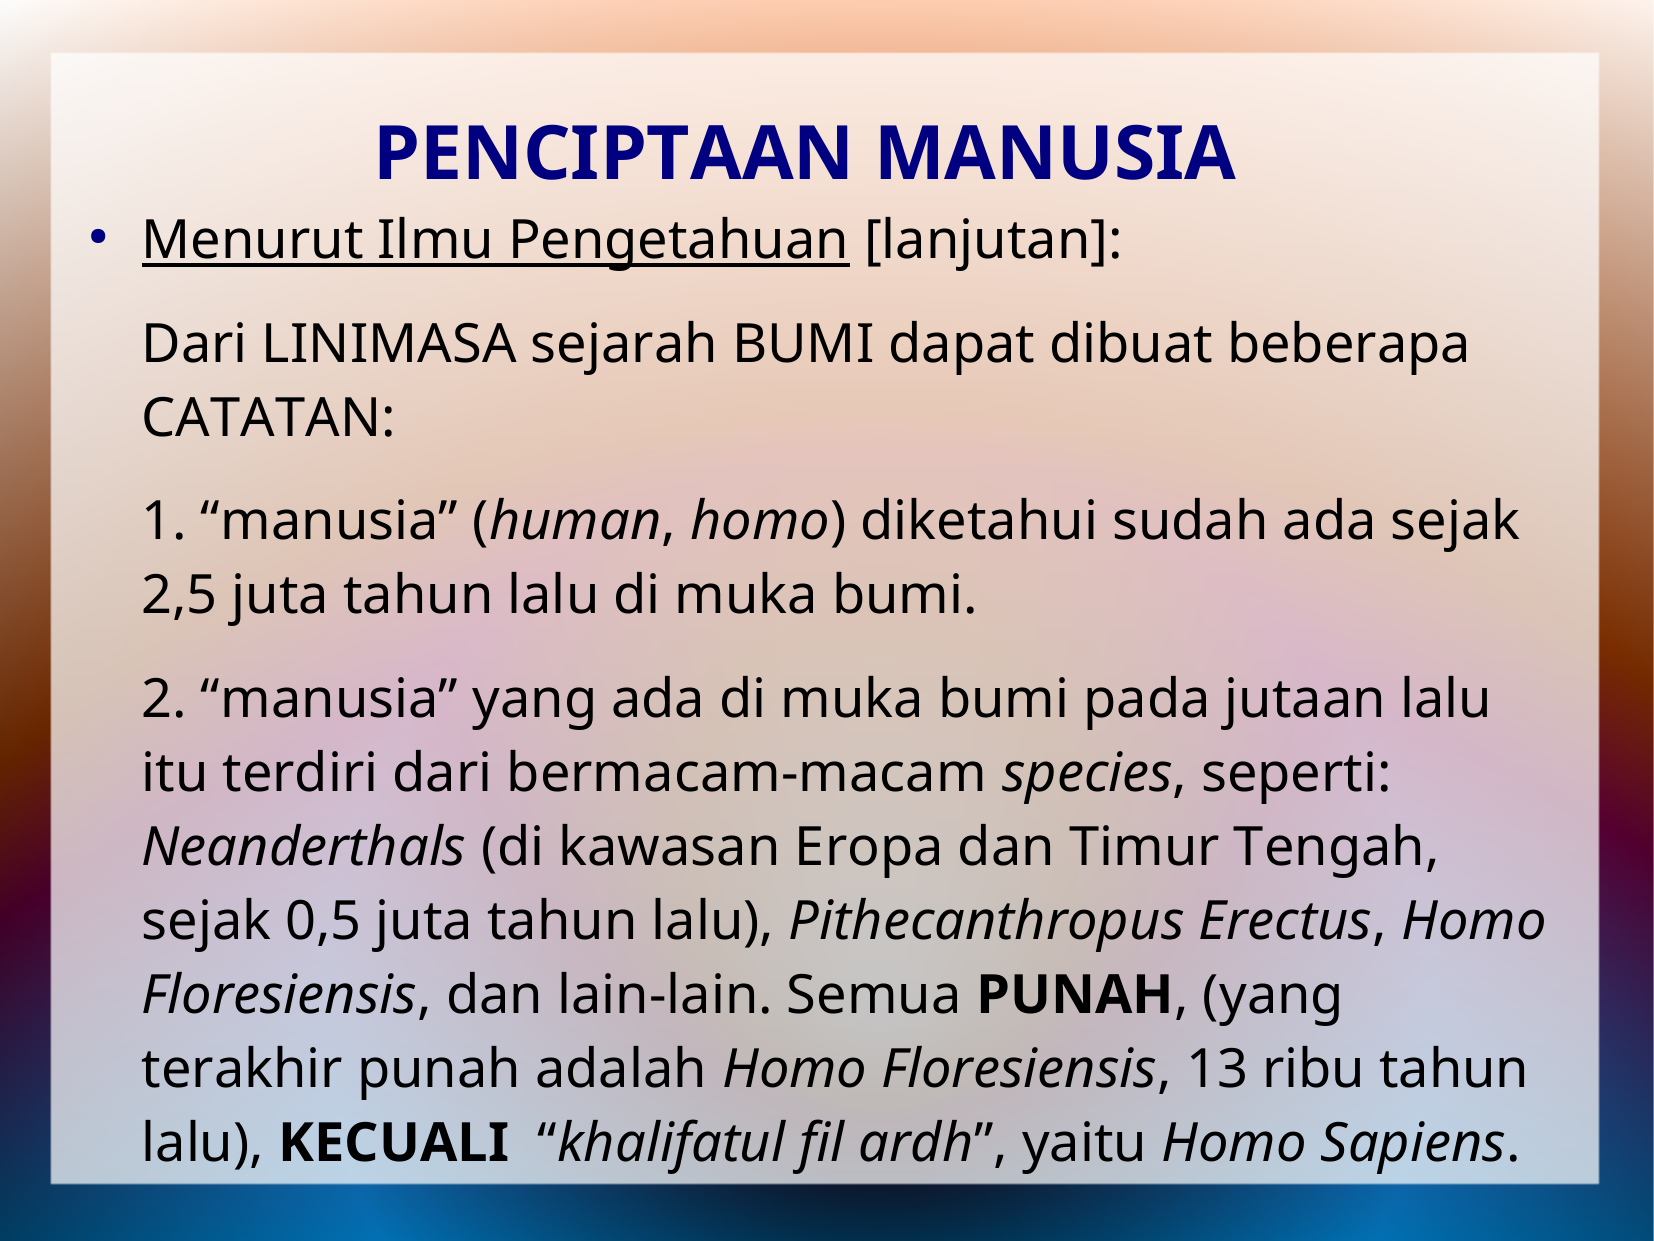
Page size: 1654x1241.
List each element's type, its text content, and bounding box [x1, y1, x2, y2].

list Menurut Ilmu Pengetahuan [lanjutan]: Dari LINIMASA sejarah BUMI dapat dibuat beberapa CATATAN: 1. “manusia” (human, homo) diketahui sudah ada sejak 2,5 juta tahun lalu di muka bumi. 2. “manusia” yang ada di muka bumi pada jutaan lalu itu terdiri dari bermacam-macam species, seperti: Neanderthals (di kawasan Eropa dan Timur Tengah, sejak 0,5 juta tahun lalu), Pithecanthropus Erectus, Homo Floresiensis, dan lain-lain. Semua PUNAH, (yang terakhir punah adalah Homo Floresiensis, 13 ribu tahun lalu), KECUALI “khalifatul fil ardh”, yaitu Homo Sapiens. [70, 200, 1559, 1205]
title PENCIPTAAN MANUSIA [70, 64, 1559, 200]
picture [0, 0, 1654, 1241]
